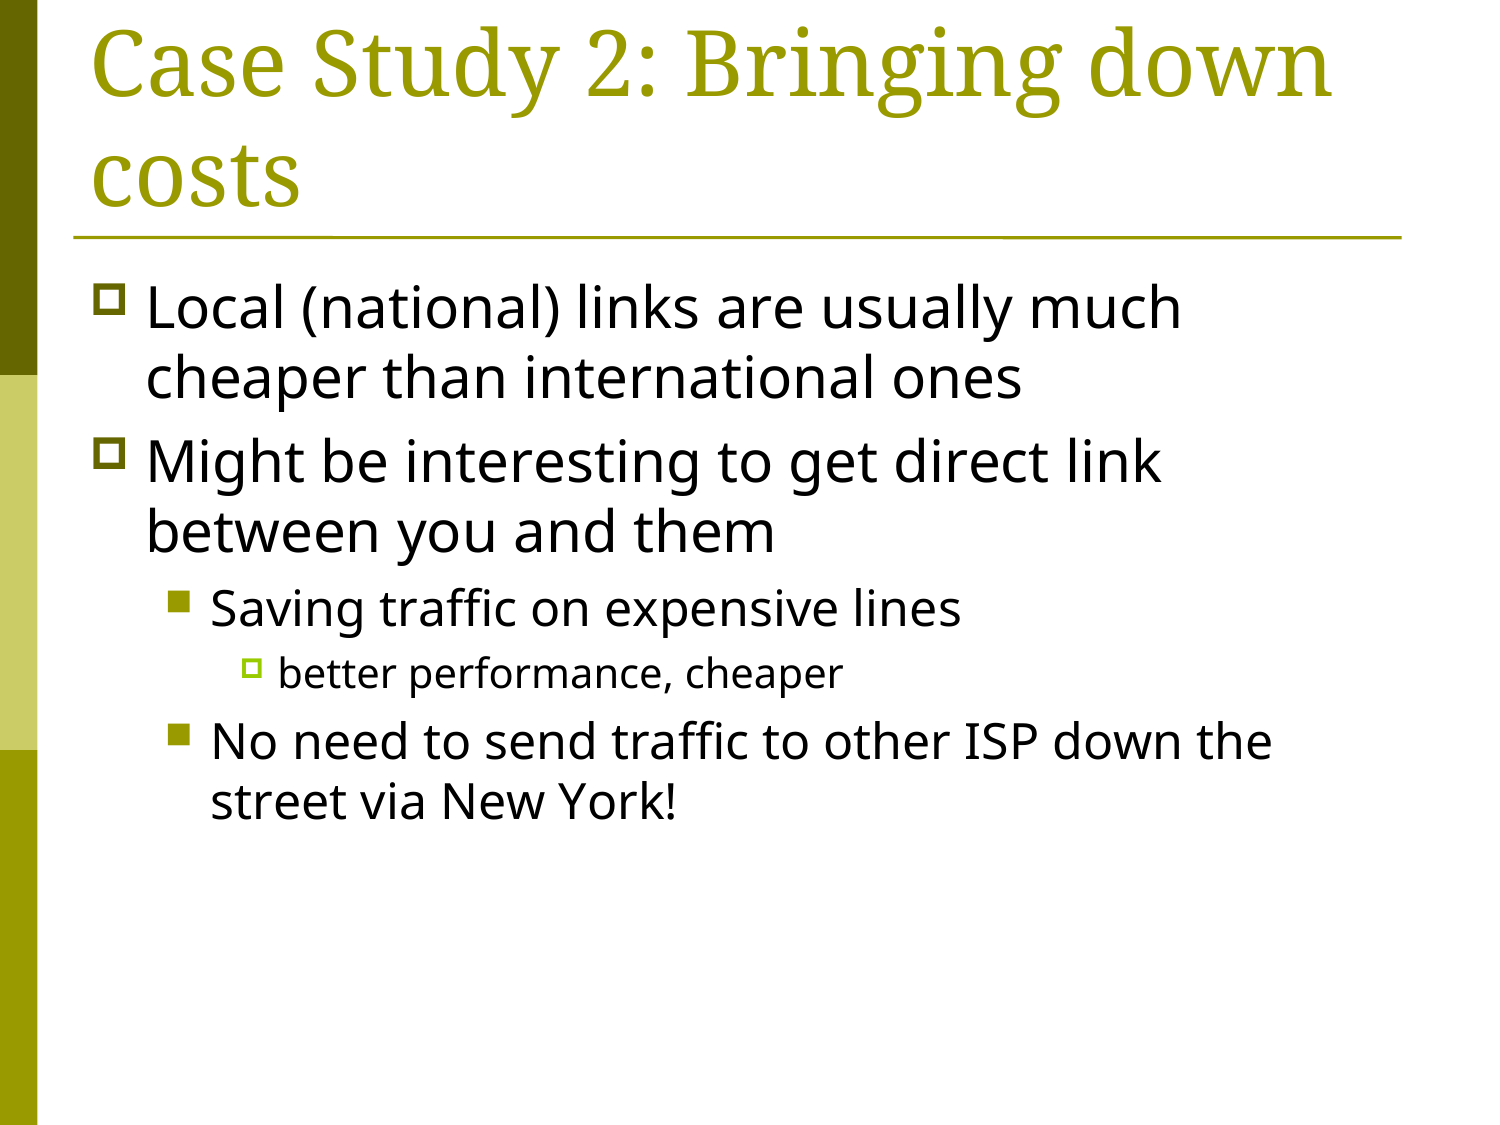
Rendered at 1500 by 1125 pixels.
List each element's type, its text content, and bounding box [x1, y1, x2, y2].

title Case Study 2: Bringing down costs [75, 0, 1426, 233]
list Local (national) links are usually much cheaper than international ones Might be interesting to get direct link between you and them Saving traffic on expensive lines better performance, cheaper No need to send traffic to other ISP down the street via New York! [75, 262, 1426, 1006]
